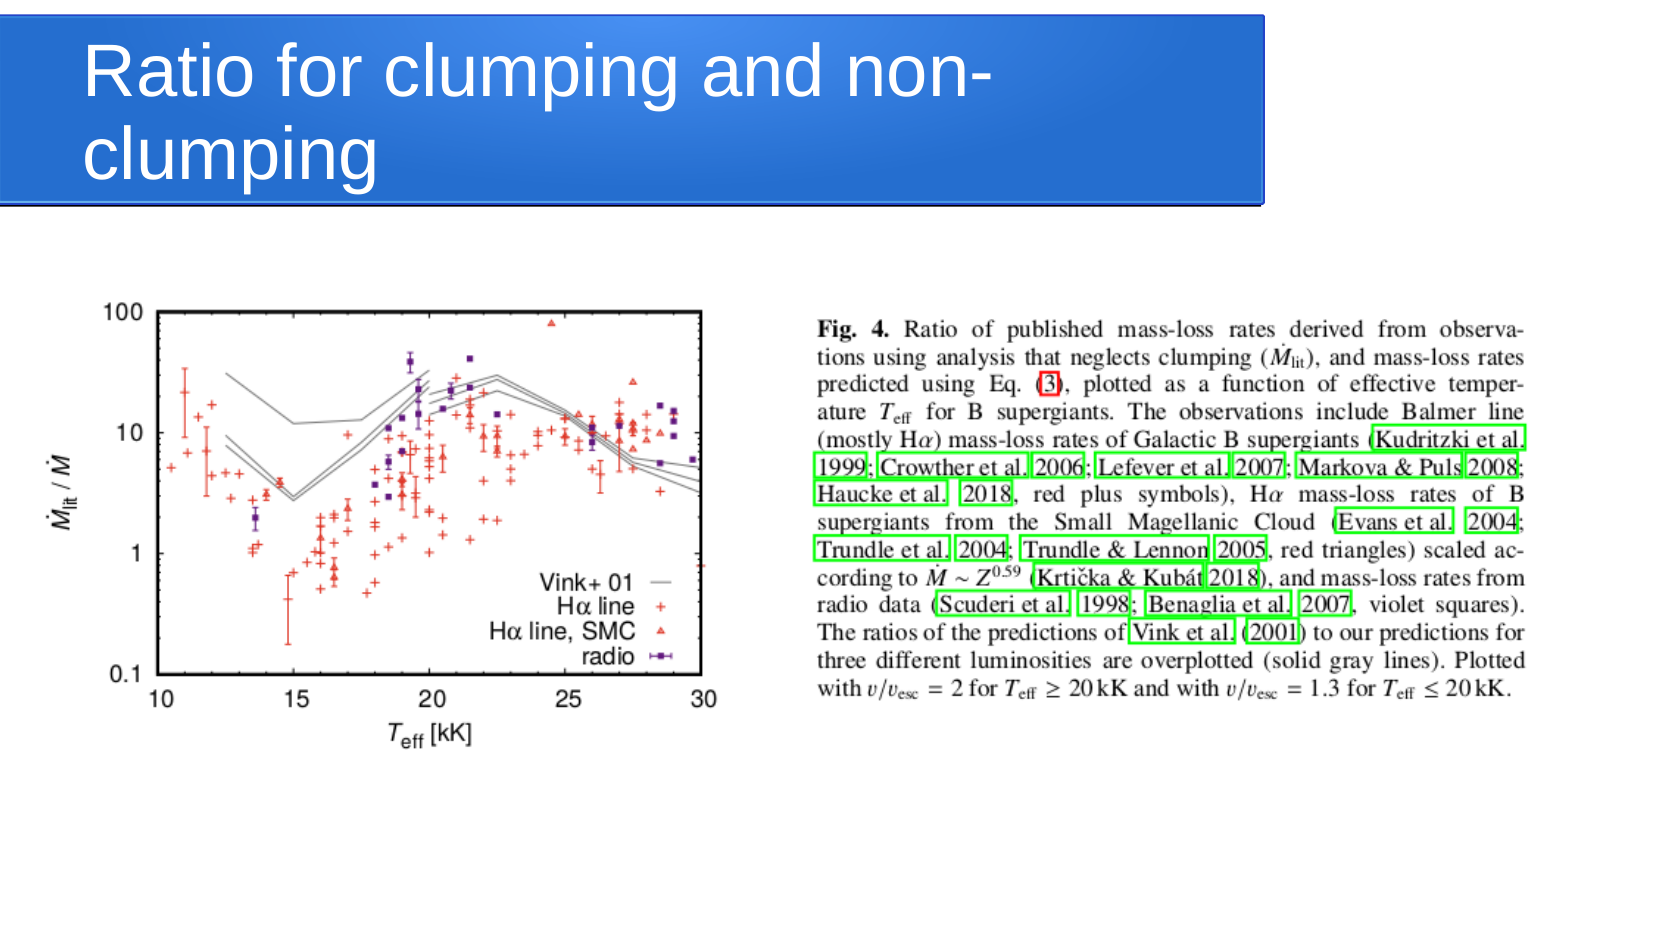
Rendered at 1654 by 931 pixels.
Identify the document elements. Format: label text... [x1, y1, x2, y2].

picture [810, 300, 1537, 706]
title Ratio for clumping and non-clumping [82, 29, 1235, 196]
picture [30, 285, 757, 751]
